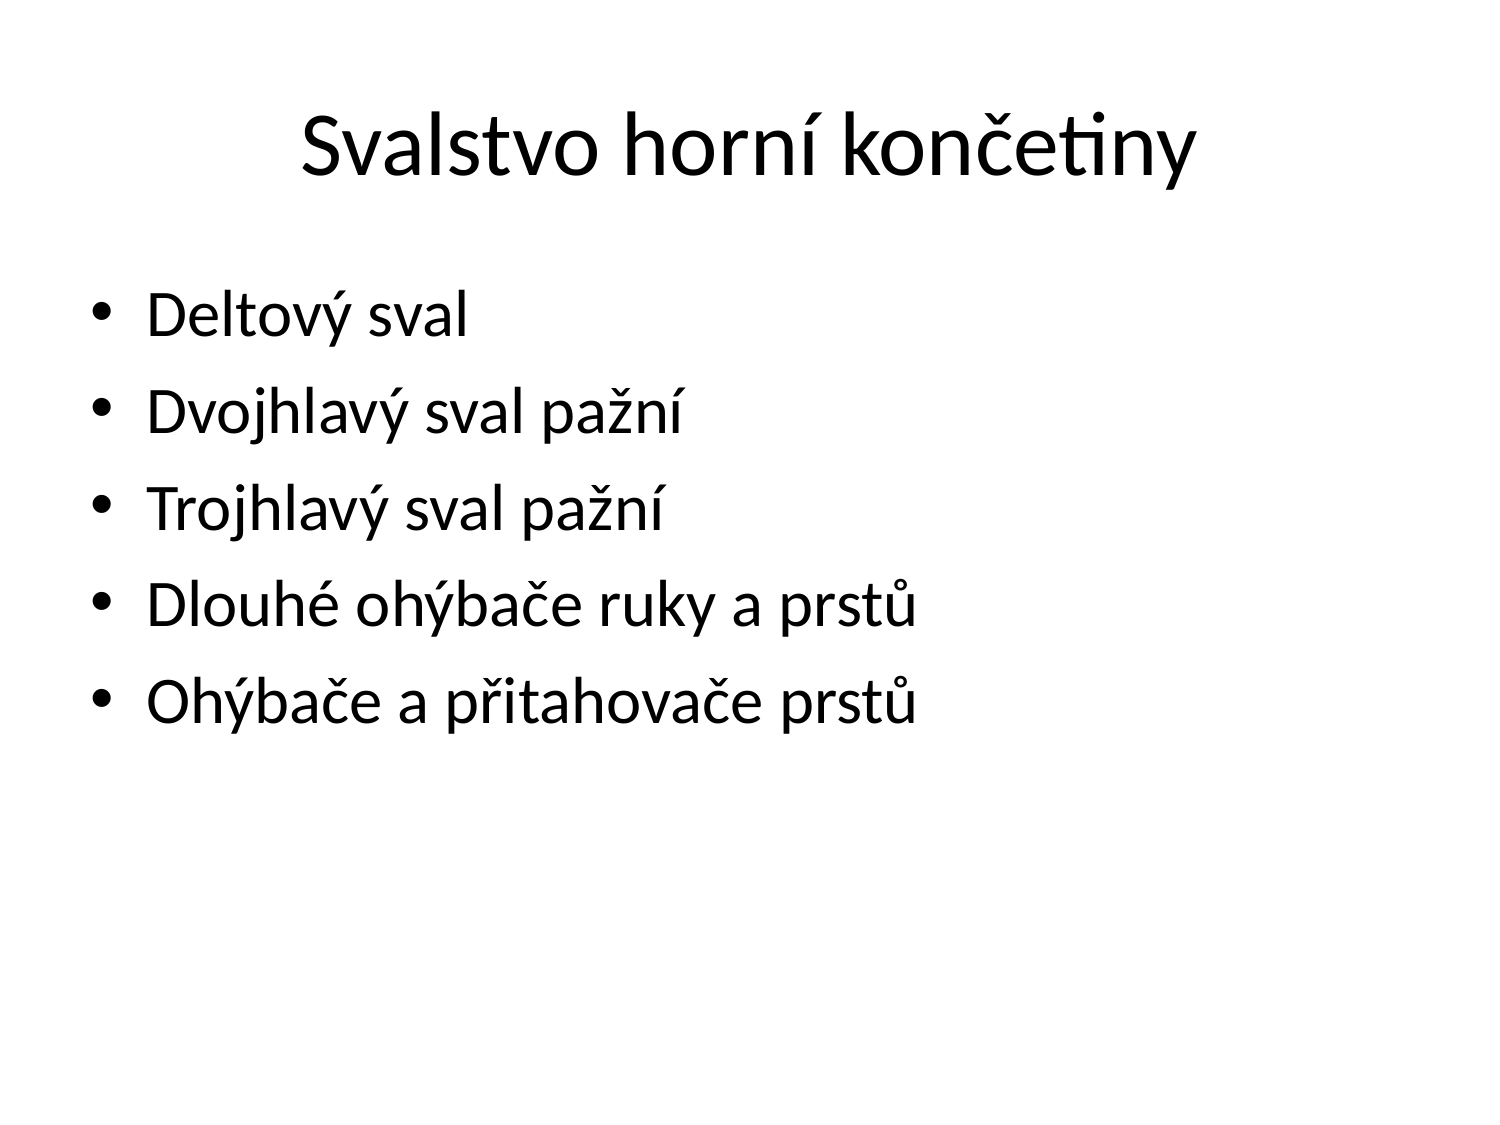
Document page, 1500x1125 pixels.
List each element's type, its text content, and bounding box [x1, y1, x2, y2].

list Deltový sval Dvojhlavý sval pažní Trojhlavý sval pažní Dlouhé ohýbače ruky a prstů Ohýbače a přitahovače prstů [75, 262, 1426, 1005]
title Svalstvo horní končetiny [75, 45, 1426, 233]
